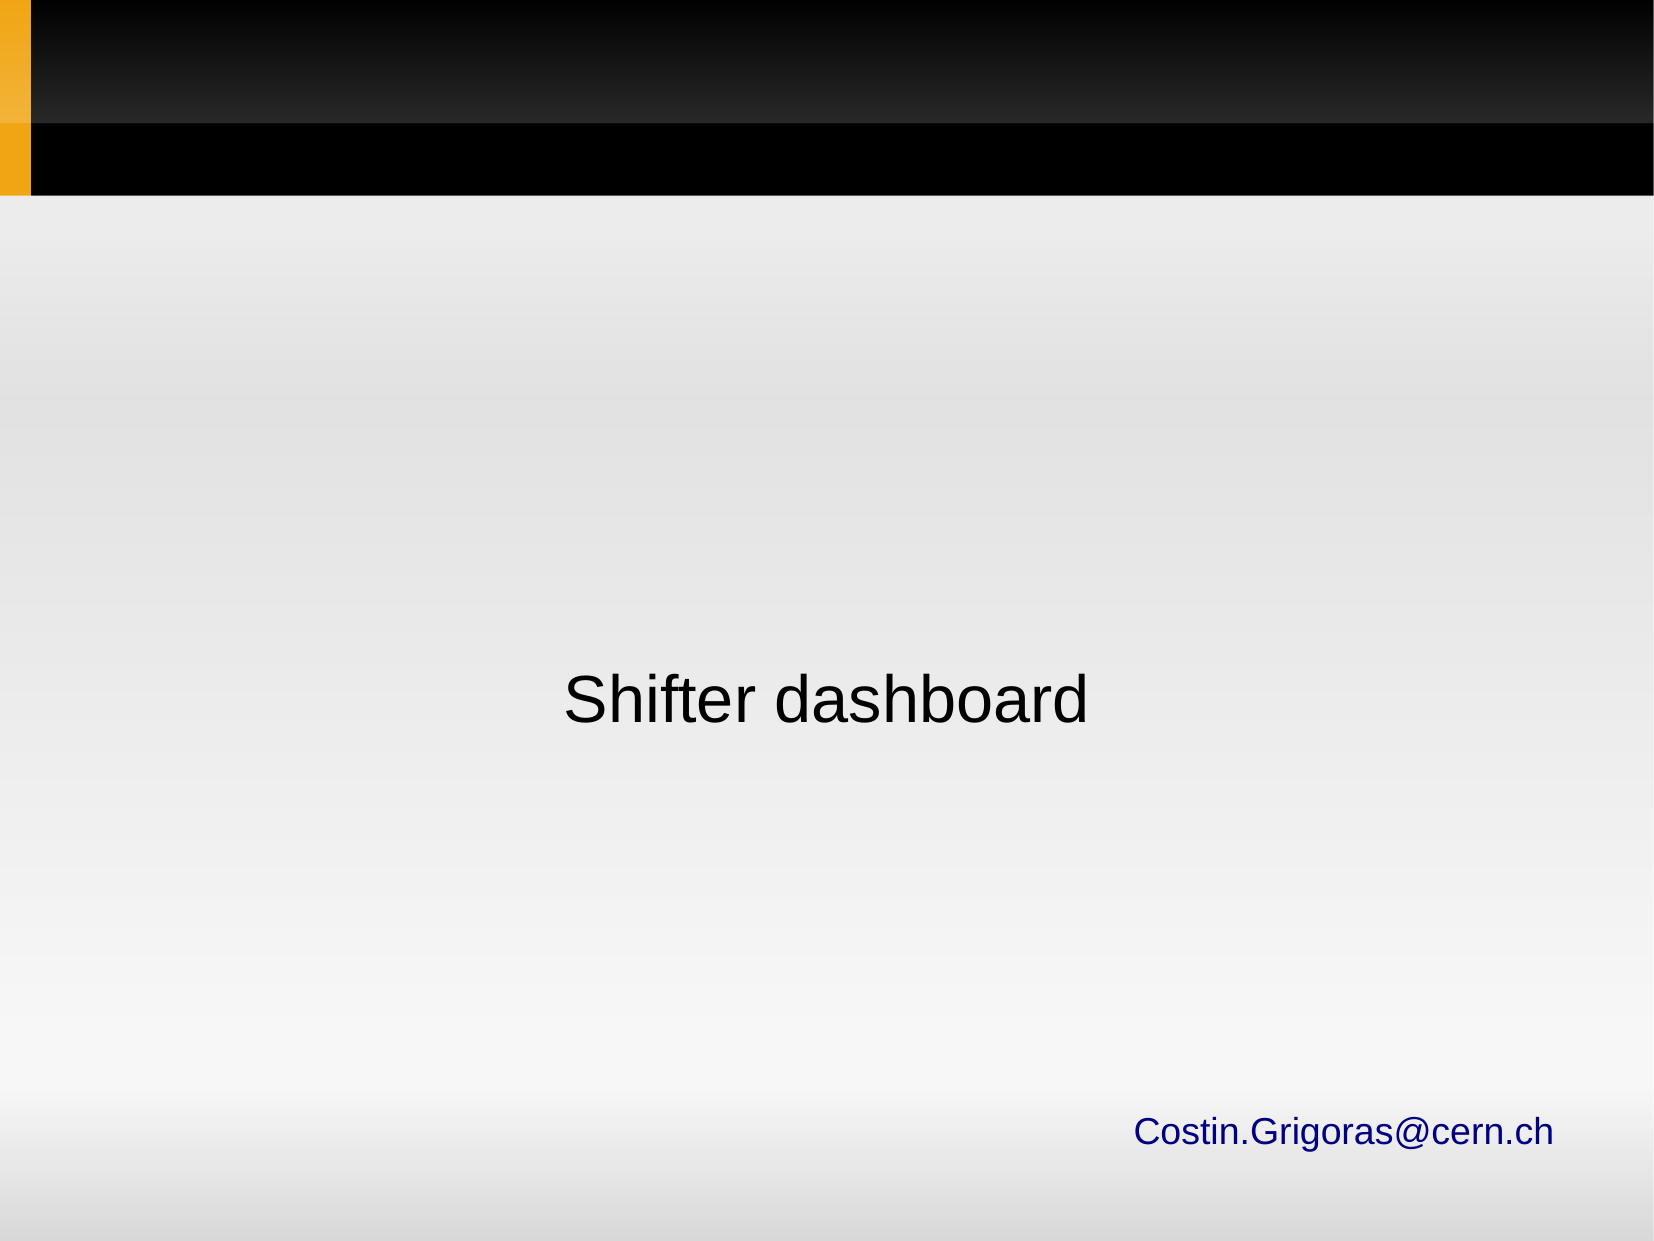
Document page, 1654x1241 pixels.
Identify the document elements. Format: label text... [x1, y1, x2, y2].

picture [0, 0, 1654, 1241]
subtitle Shifter dashboard [82, 297, 1571, 1102]
text_box Costin.Grigoras@cern.ch [1118, 1103, 1654, 1160]
